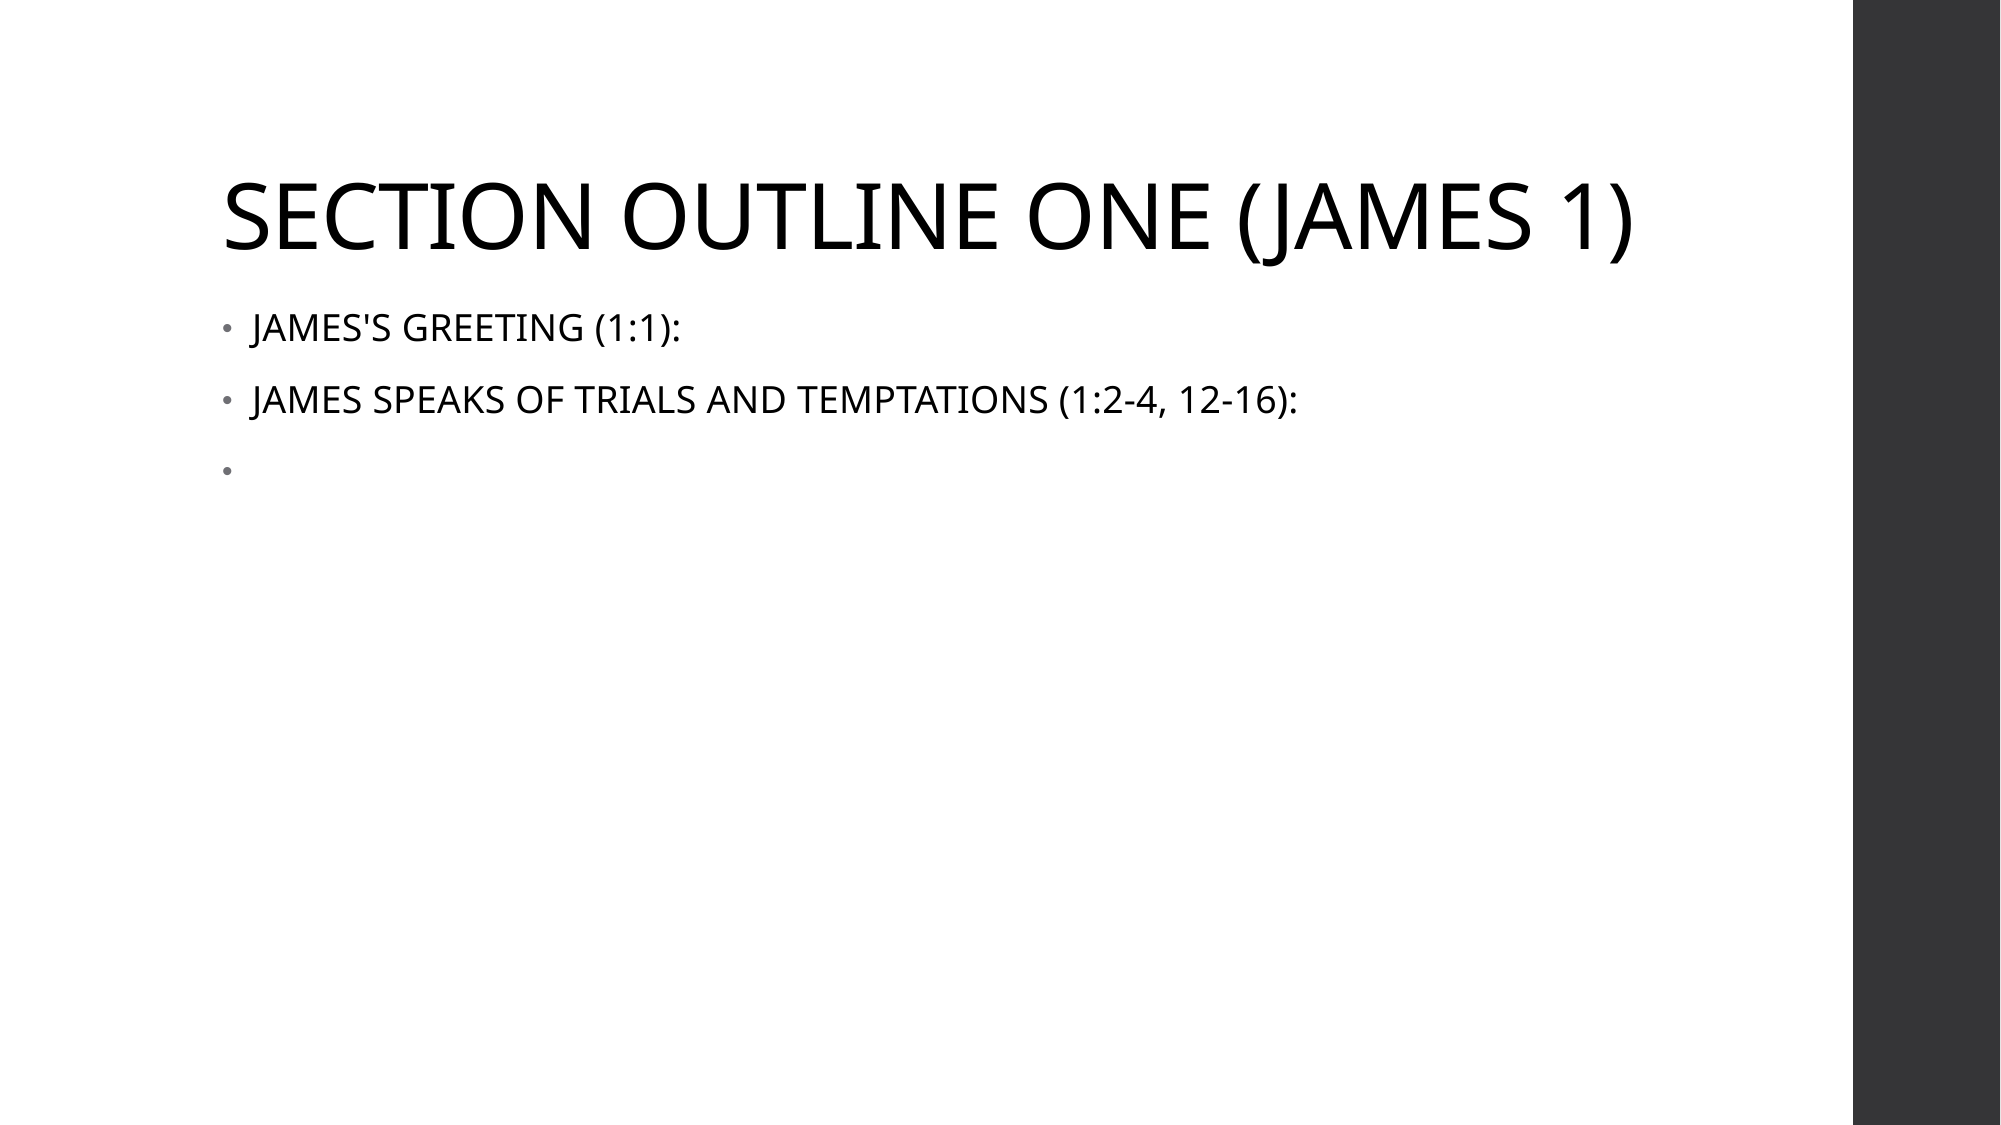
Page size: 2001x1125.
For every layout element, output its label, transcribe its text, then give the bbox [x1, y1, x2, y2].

title SECTION OUTLINE ONE (JAMES 1) [206, 60, 1797, 278]
list JAMES'S GREETING (1:1): JAMES SPEAKS OF TRIALS AND TEMPTATIONS (1:2-4, 12-16): [206, 299, 1617, 1014]
